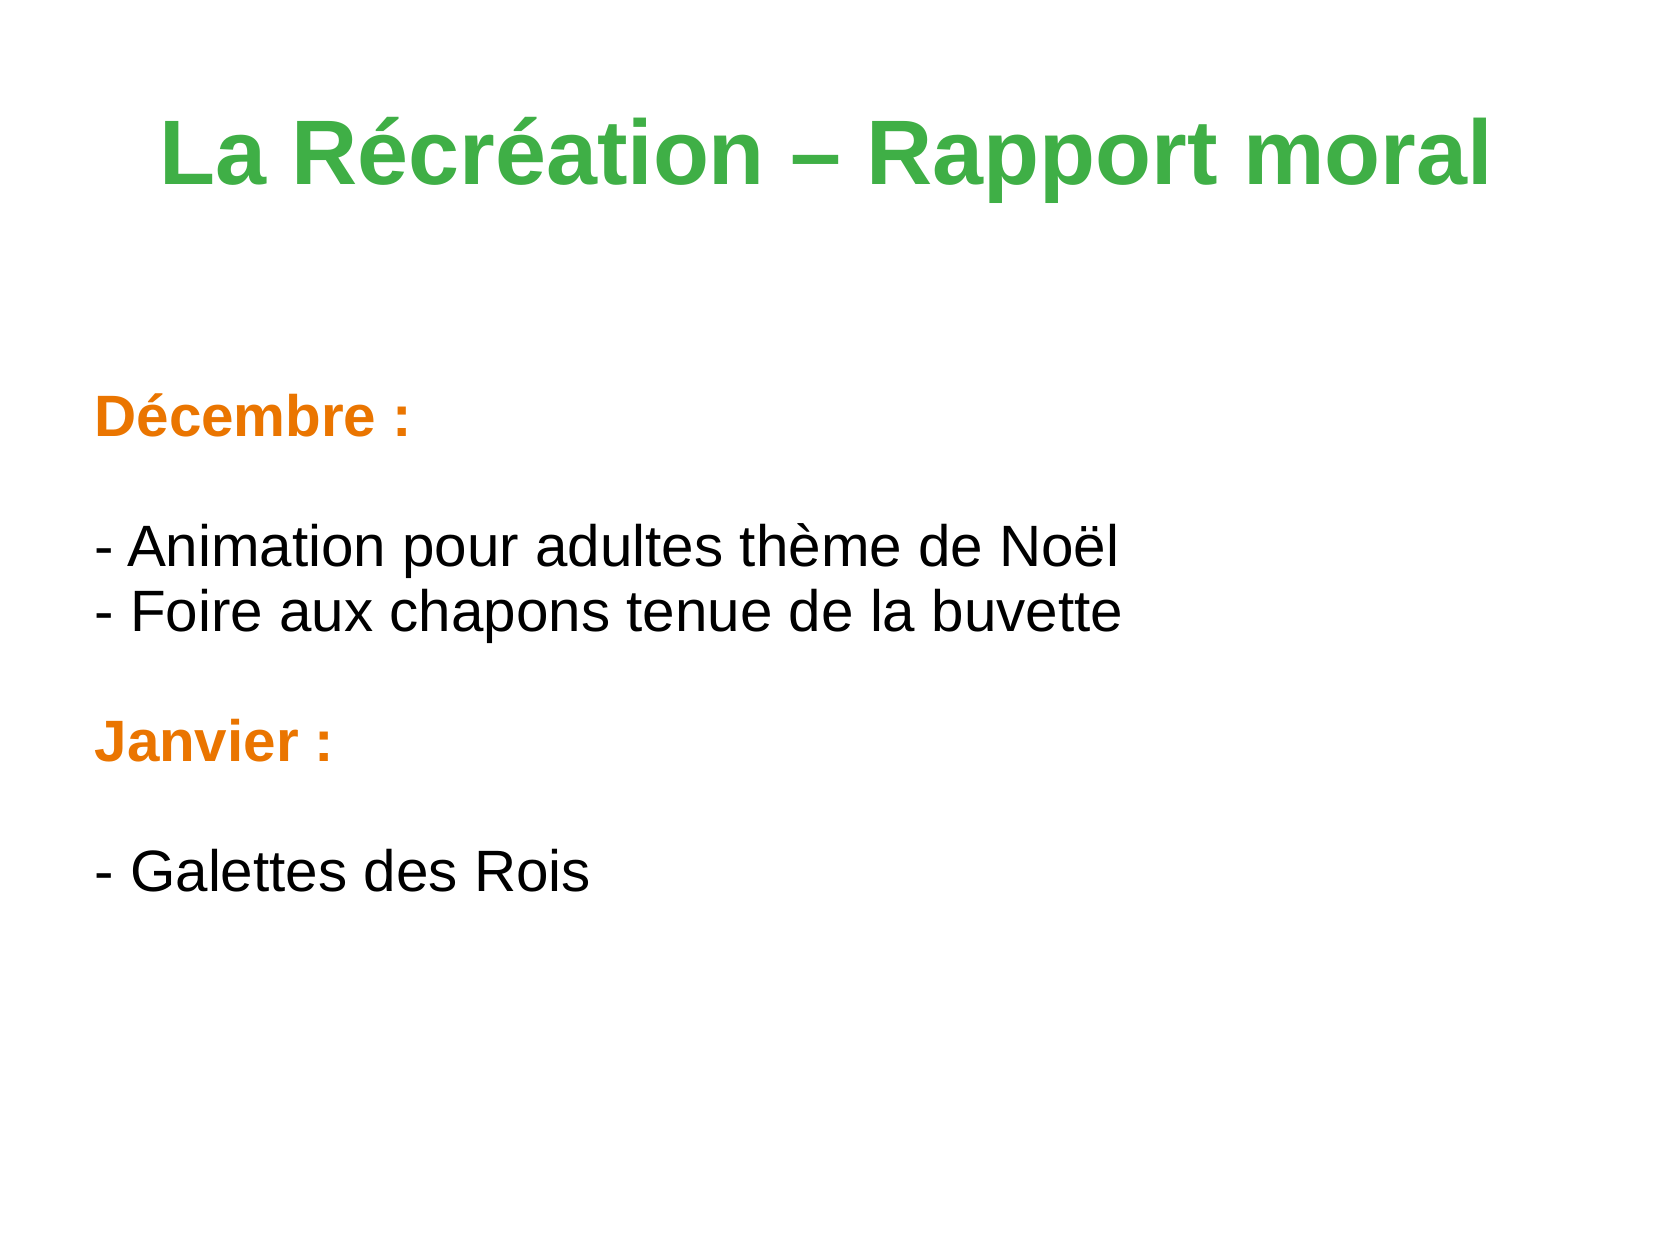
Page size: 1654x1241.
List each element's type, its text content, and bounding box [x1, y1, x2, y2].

subtitle Décembre : - Animation pour adultes thème de Noël - Foire aux chapons tenue de la buvette Janvier : - Galettes des Rois [94, 271, 1583, 1091]
title La Récréation – Rapport moral [82, 49, 1571, 257]
